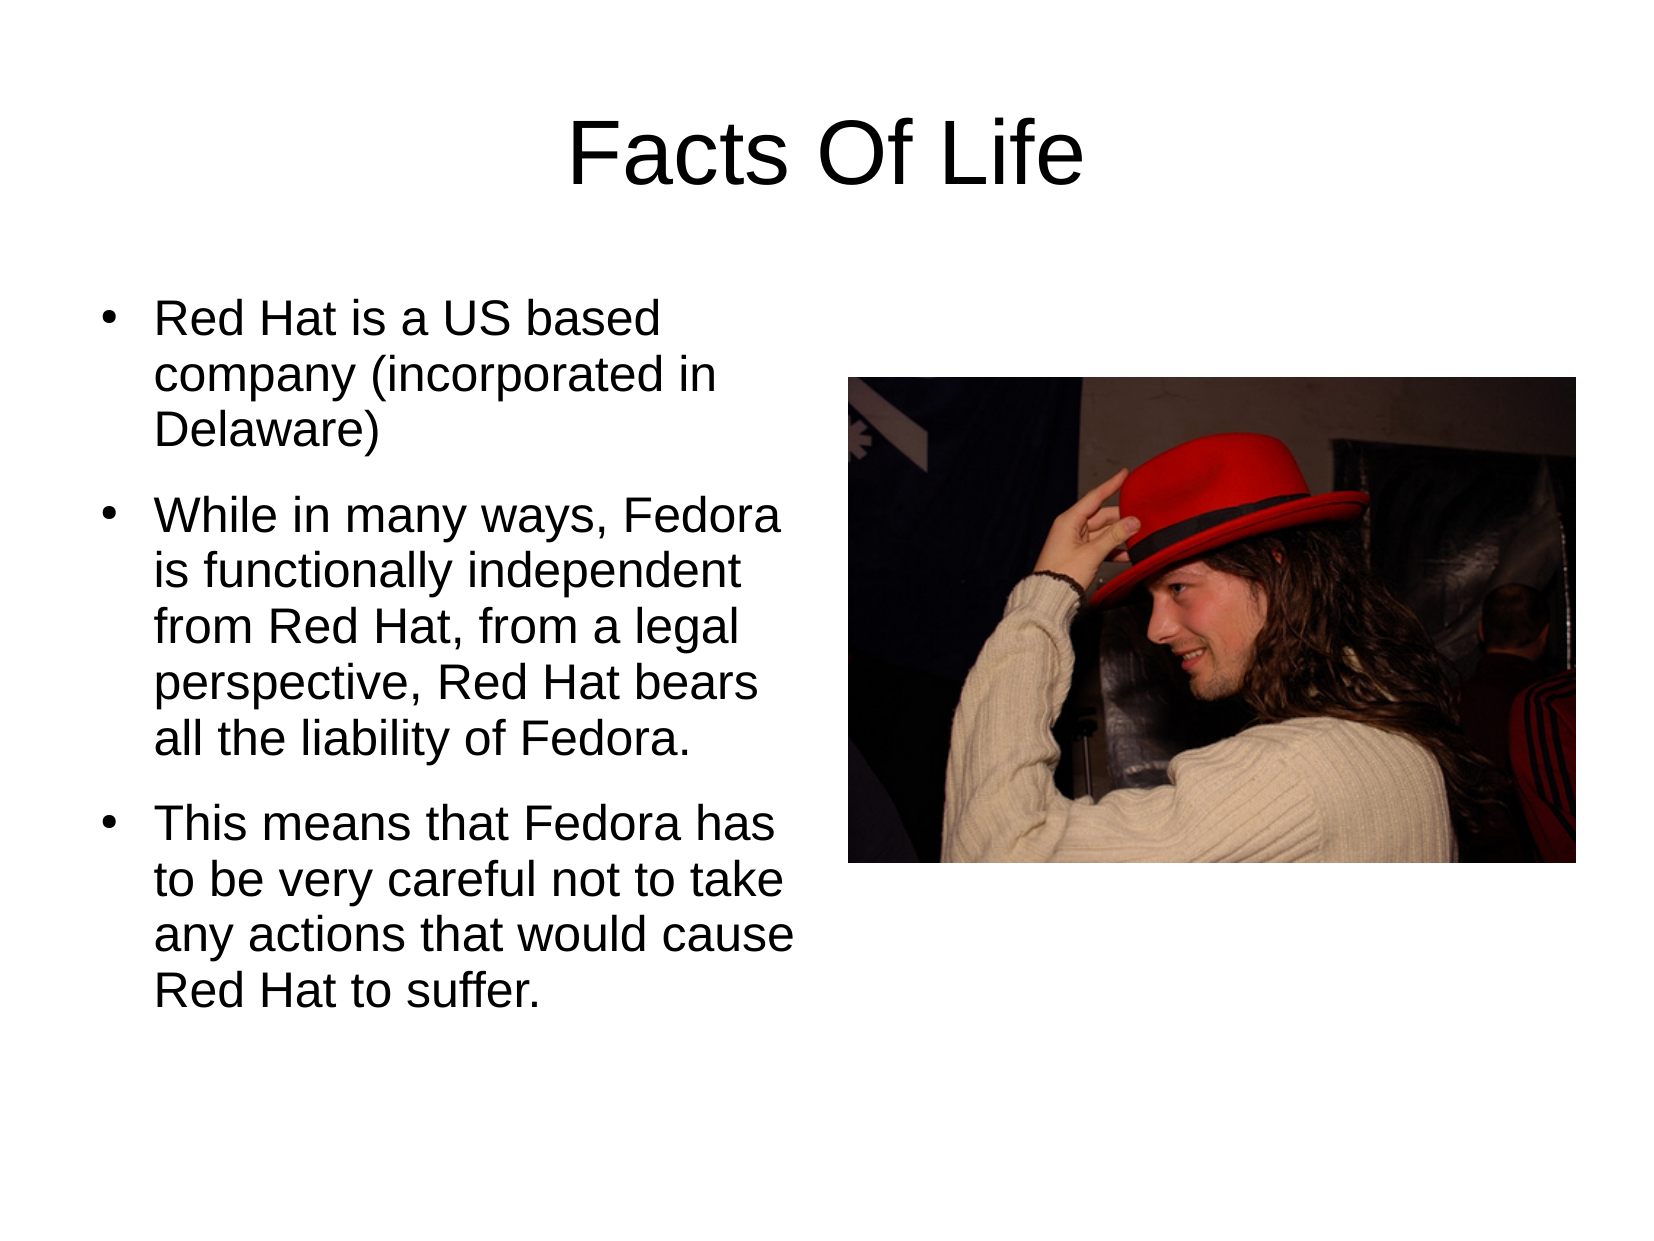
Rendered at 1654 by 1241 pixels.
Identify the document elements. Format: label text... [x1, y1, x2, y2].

picture [848, 377, 1576, 863]
list Red Hat is a US based company (incorporated in Delaware) While in many ways, Fedora is functionally independent from Red Hat, from a legal perspective, Red Hat bears all the liability of Fedora. This means that Fedora has to be very careful not to take any actions that would cause Red Hat to suffer. [82, 290, 809, 1109]
title Facts Of Life [82, 49, 1571, 257]
